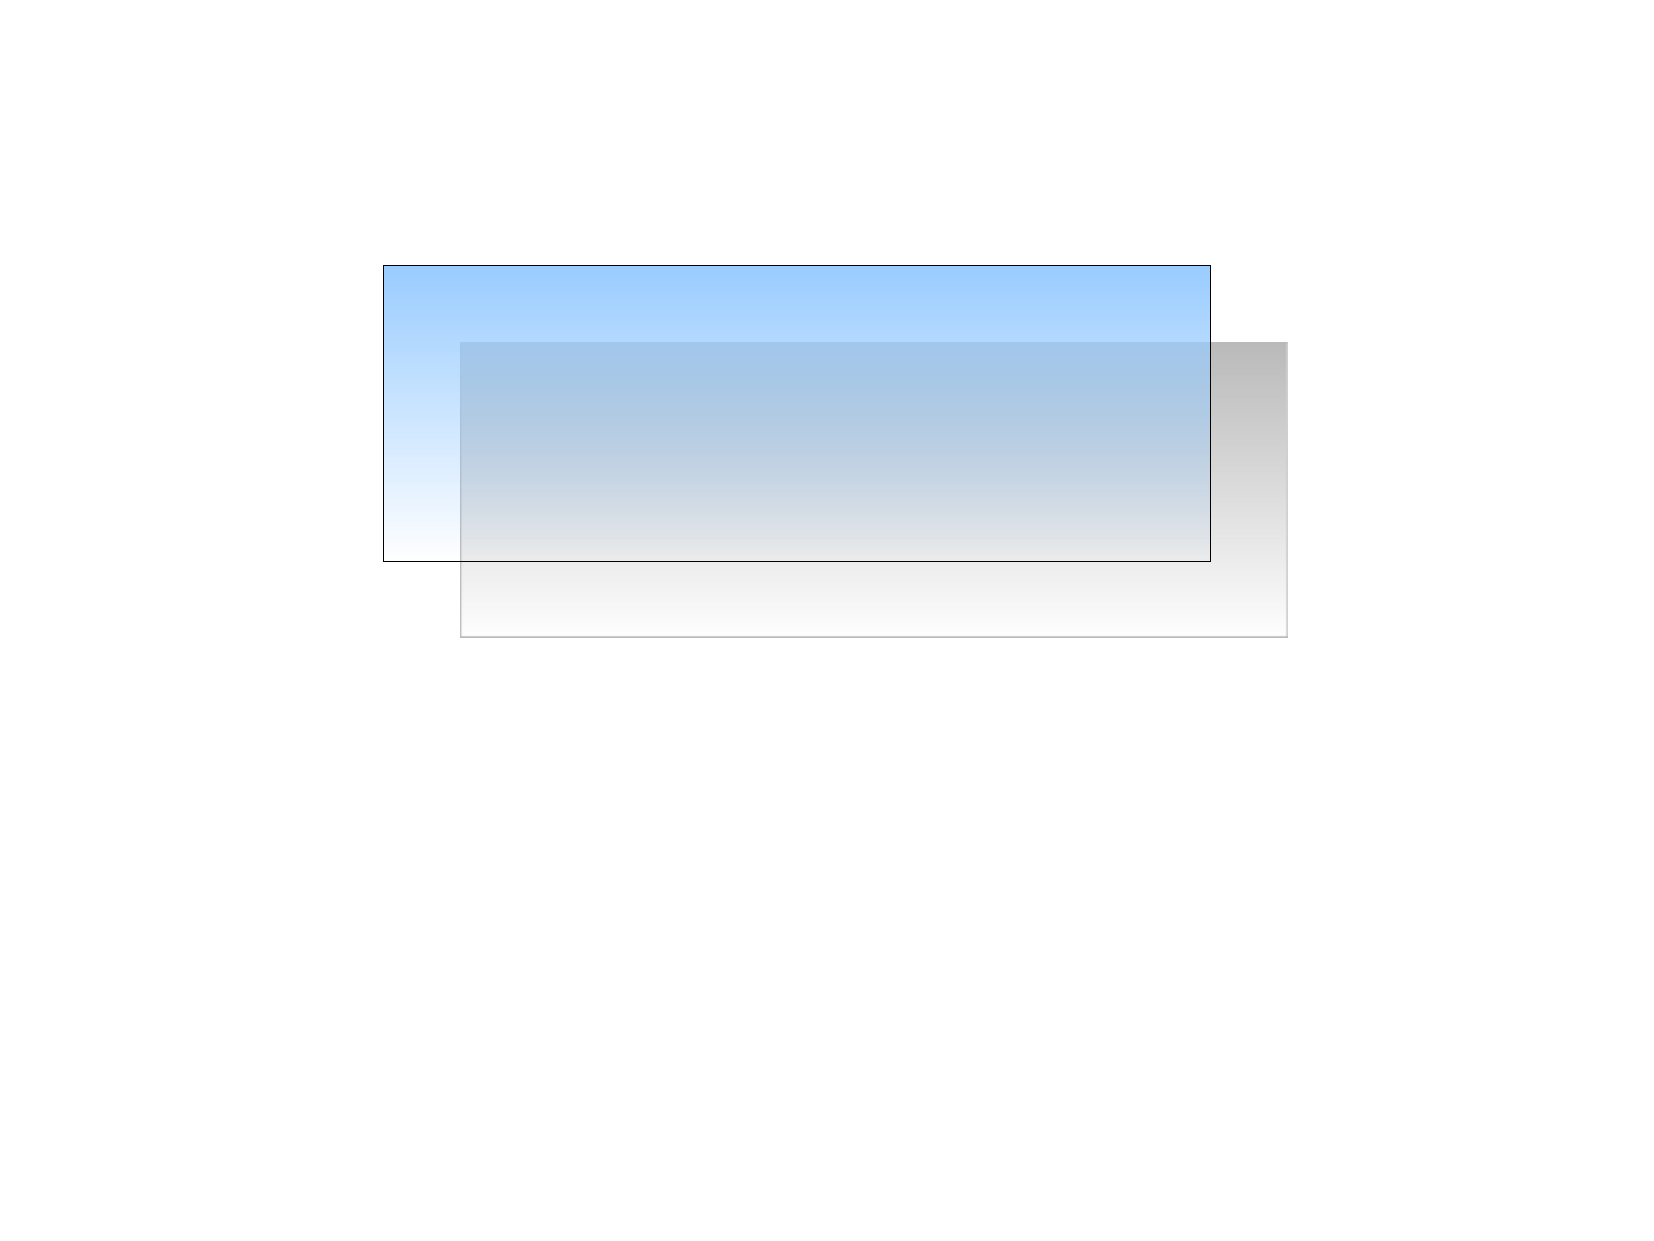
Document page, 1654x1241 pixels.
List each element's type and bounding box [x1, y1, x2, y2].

text_box [383, 265, 1211, 562]
